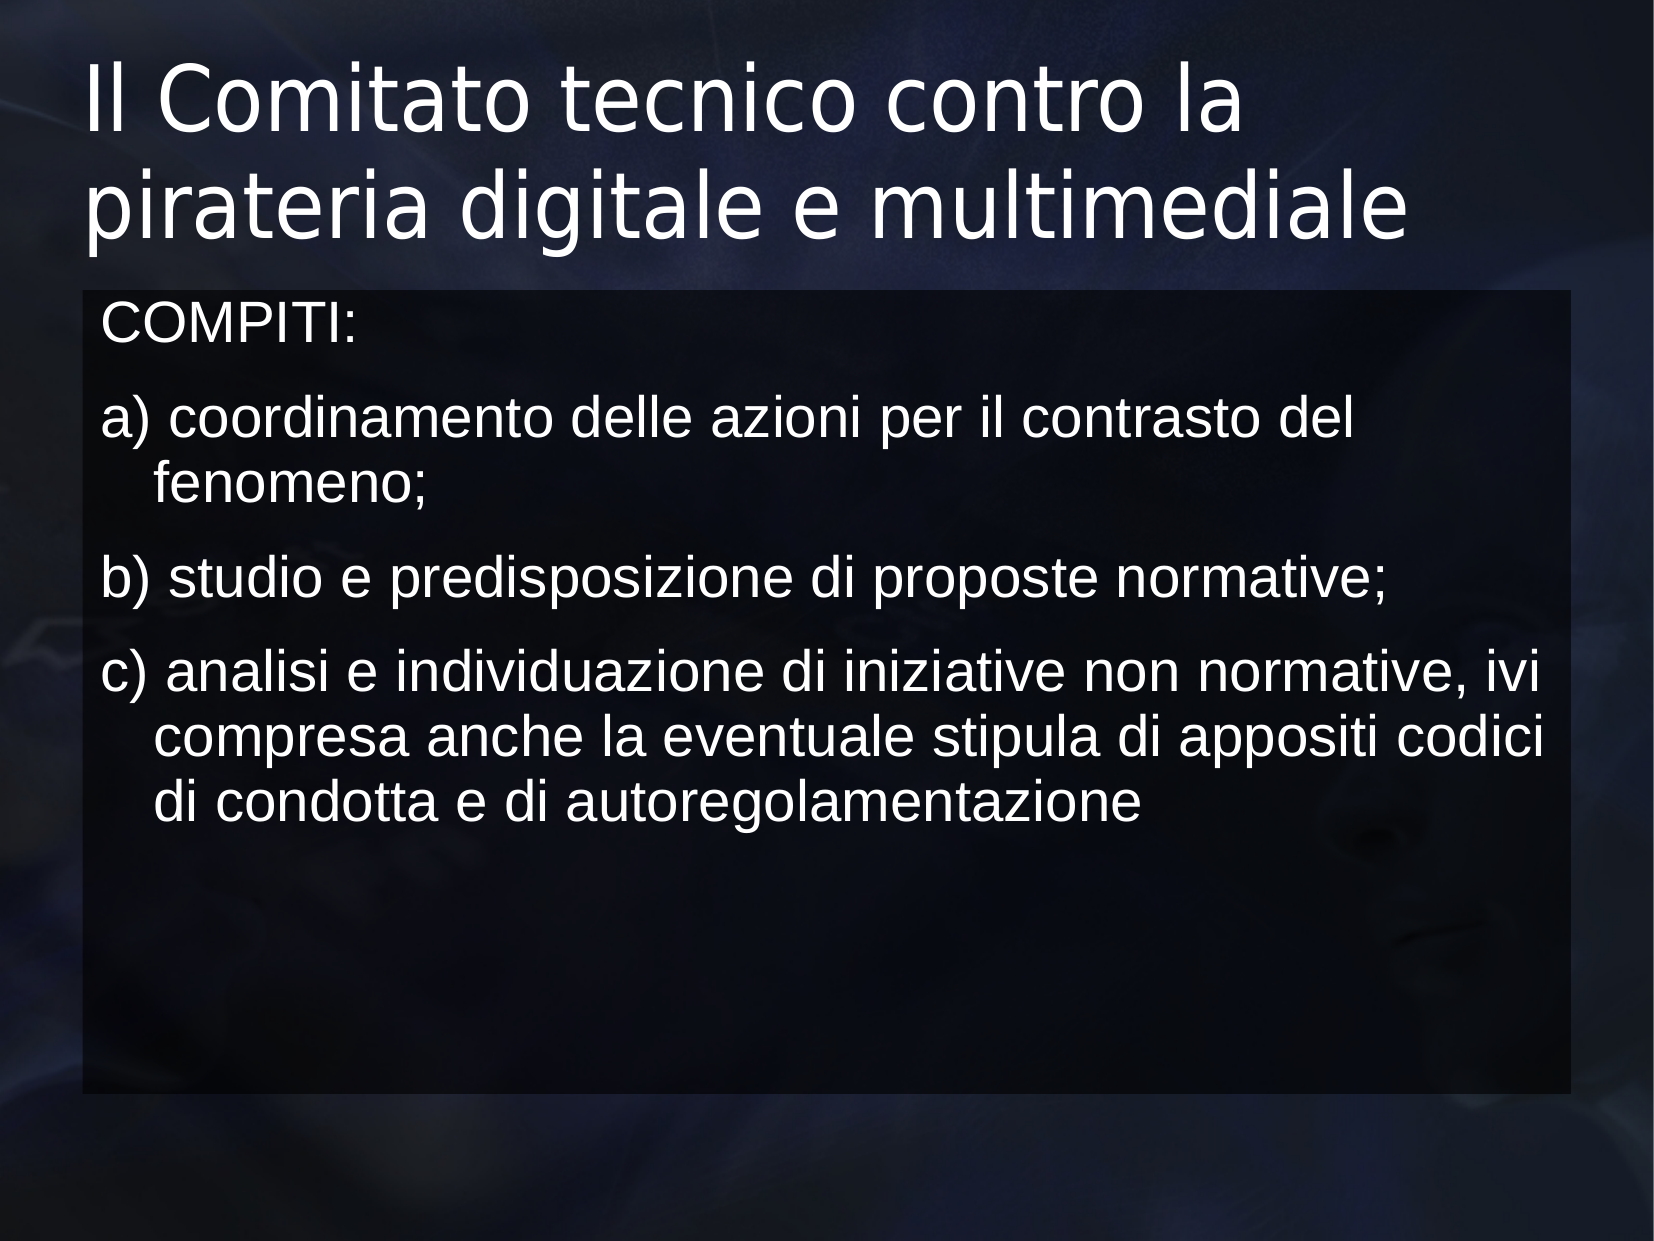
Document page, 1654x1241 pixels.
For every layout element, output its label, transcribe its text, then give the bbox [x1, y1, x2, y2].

picture [0, 0, 1654, 1241]
title Il Comitato tecnico contro la pirateria digitale e multimediale [82, 45, 1571, 261]
list COMPITI: a) coordinamento delle azioni per il contrasto del fenomeno; b) studio e predisposizione di proposte normative; c) analisi e individuazione di iniziative non normative, ivi compresa anche la eventuale stipula di appositi codici di condotta e di autoregolamentazione [82, 290, 1571, 1094]
